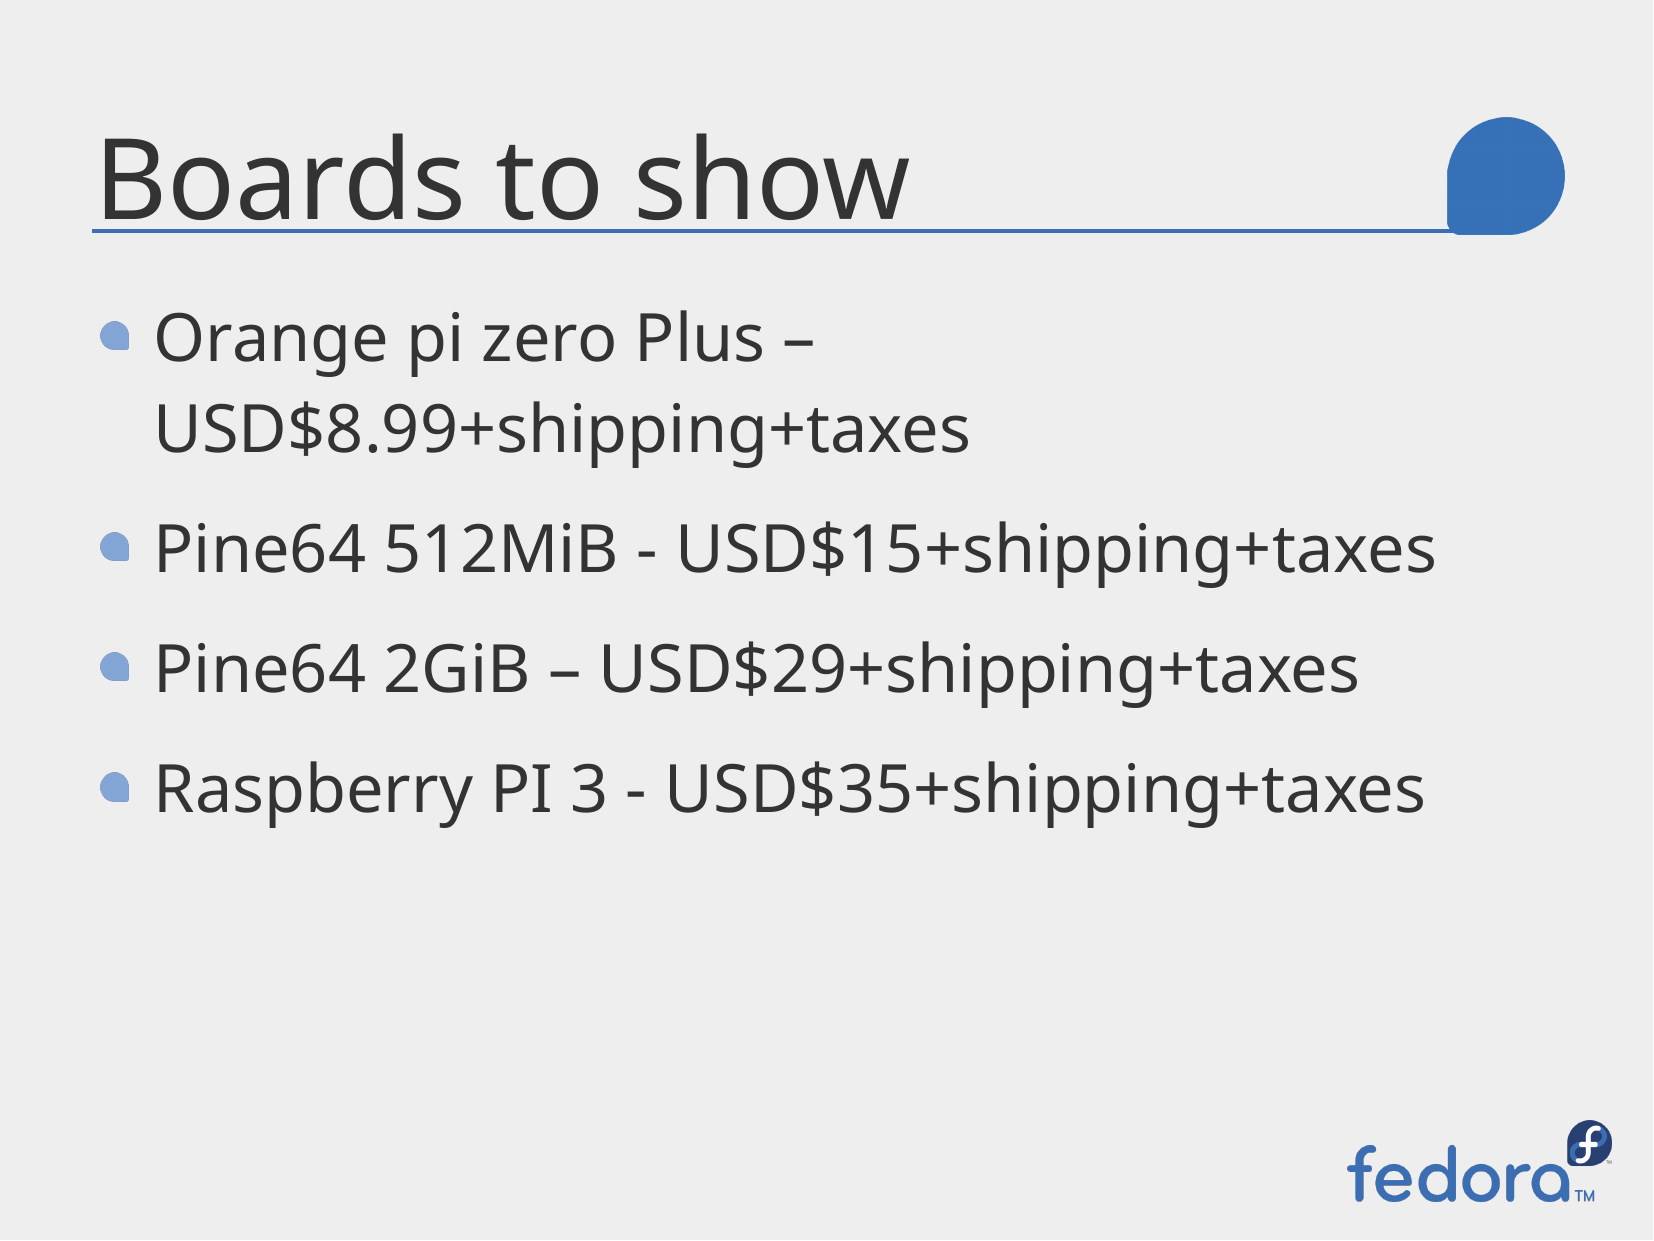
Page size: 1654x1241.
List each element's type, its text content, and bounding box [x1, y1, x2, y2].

picture [1447, 117, 1565, 235]
picture [1347, 1120, 1612, 1202]
title Boards to show [94, 100, 1426, 251]
list Orange pi zero Plus – USD$8.99+shipping+taxes Pine64 512MiB - USD$15+shipping+taxes Pine64 2GiB – USD$29+shipping+taxes Raspberry PI 3 - USD$35+shipping+taxes [82, 290, 1571, 1094]
